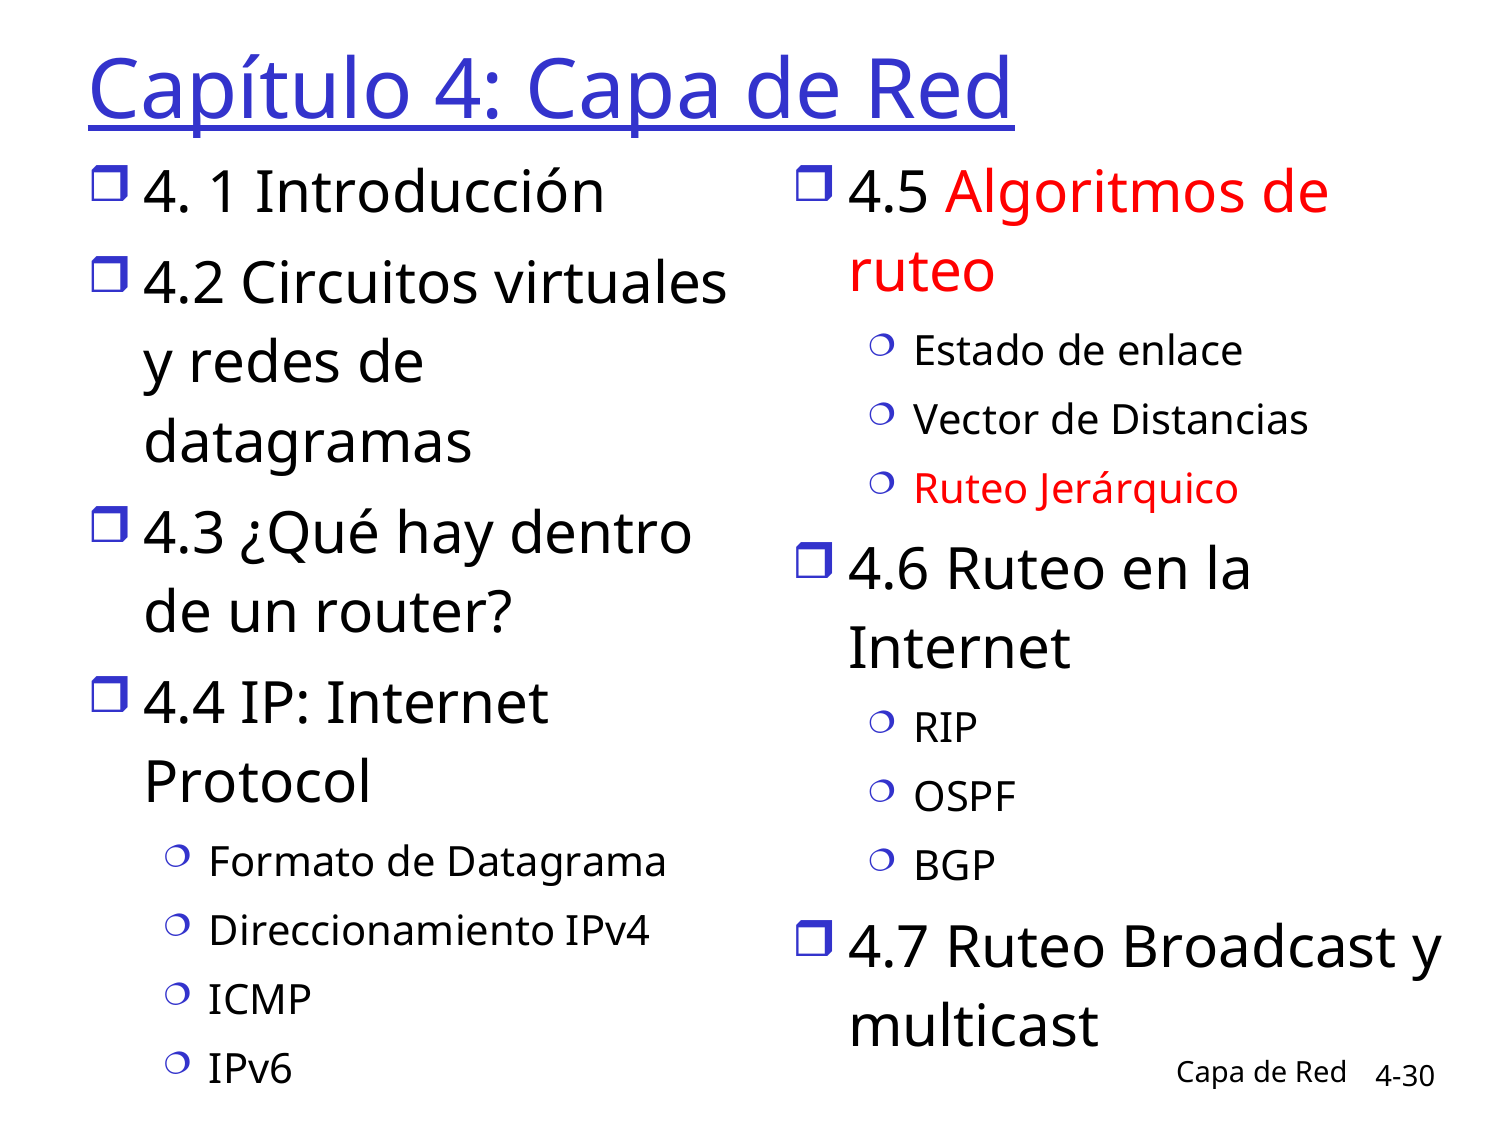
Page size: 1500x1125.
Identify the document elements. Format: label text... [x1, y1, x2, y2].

list 4.5 Algoritmos de ruteo Estado de enlace Vector de Distancias Ruteo Jerárquico 4.6 Ruteo en la Internet RIP OSPF BGP 4.7 Ruteo Broadcast y multicast [792, 149, 1464, 1051]
list 4. 1 Introducción 4.2 Circuitos virtuales y redes de datagramas 4.3 ¿Qué hay dentro de un router? 4.4 IP: Internet Protocol Formato de Datagrama Direccionamiento IPv4 ICMP IPv6 [87, 149, 759, 1051]
title Capítulo 4: Capa de Red [87, 23, 1363, 151]
